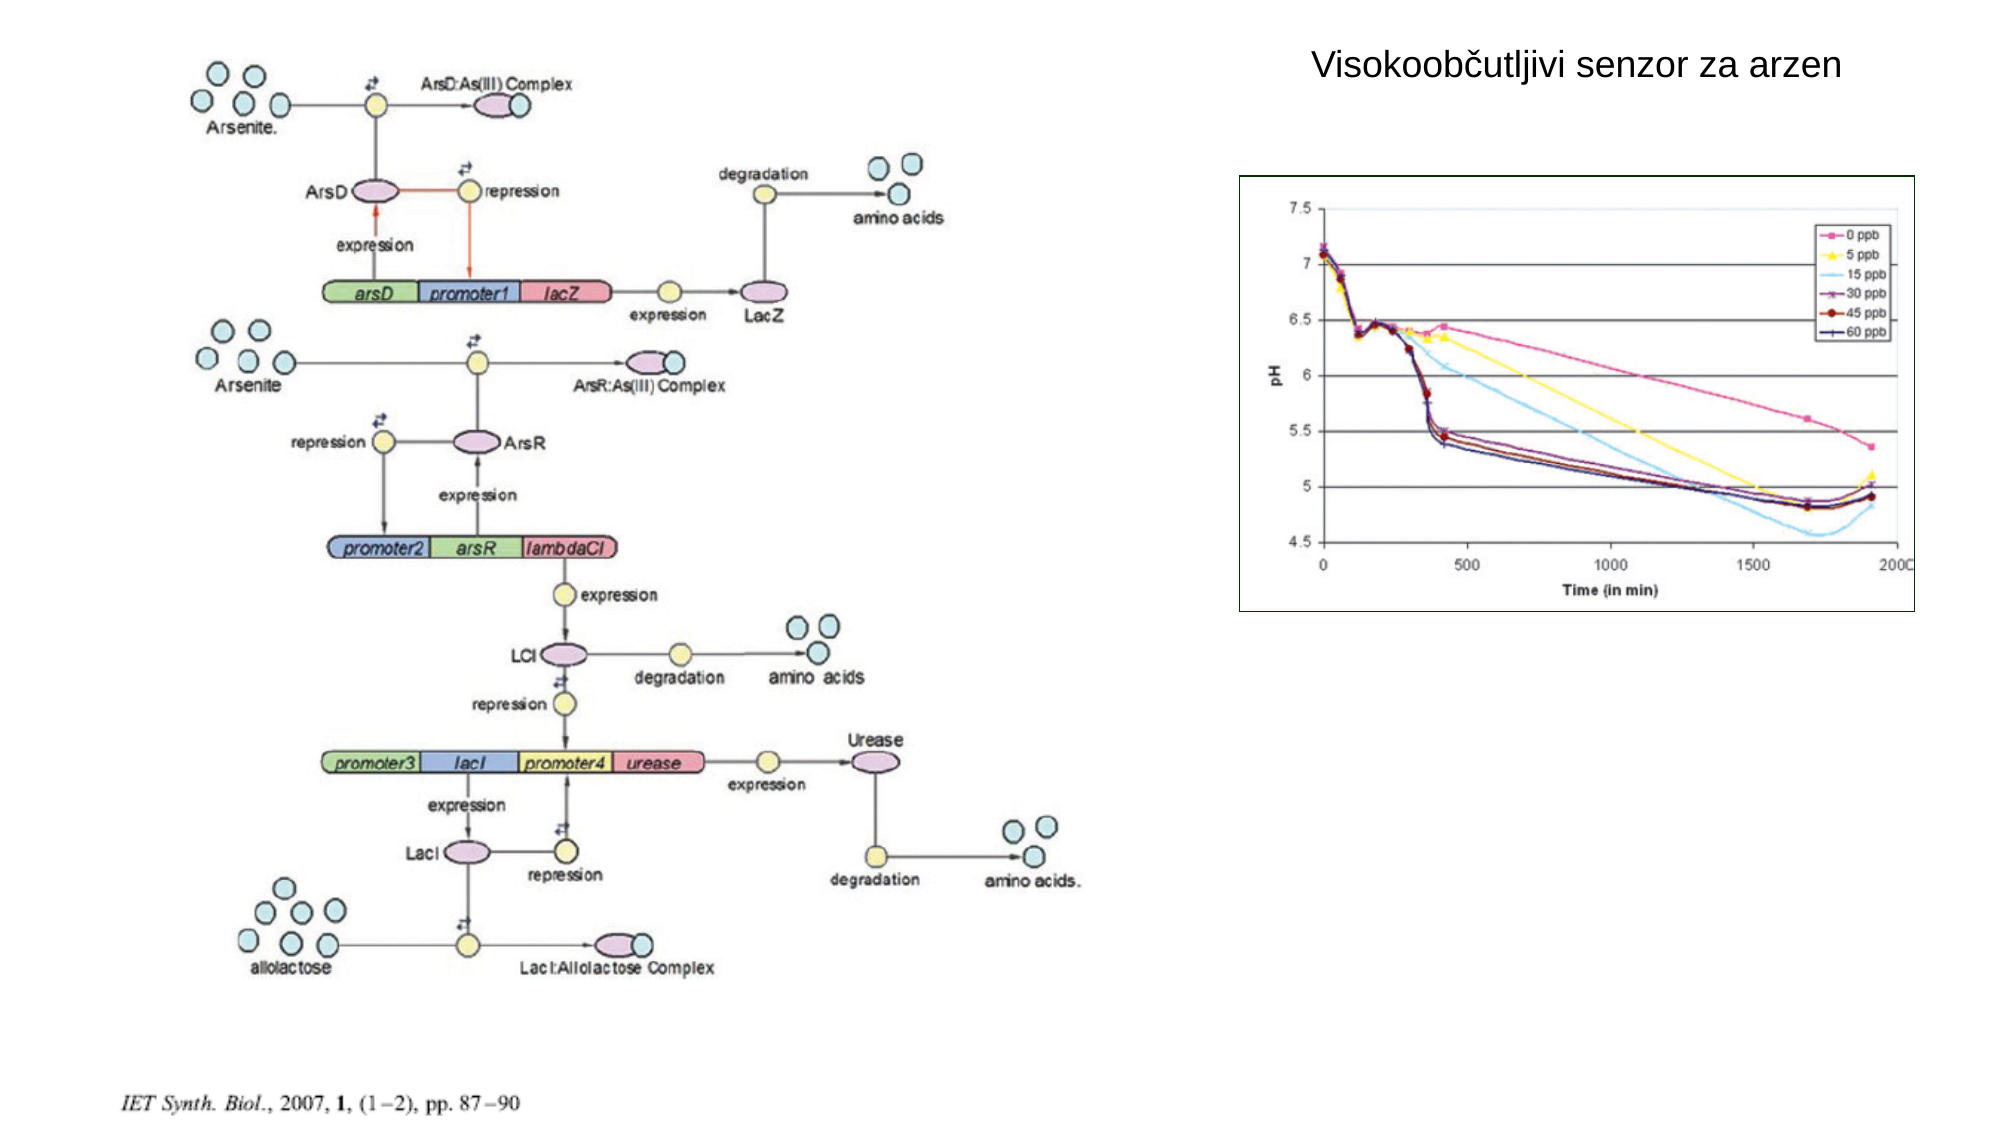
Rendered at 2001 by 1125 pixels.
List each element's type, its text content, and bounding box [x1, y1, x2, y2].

text_box Visokoobčutljivi senzor za arzen [1296, 32, 1858, 93]
picture [1240, 176, 1914, 611]
picture [136, 44, 1094, 993]
picture [109, 1087, 537, 1125]
